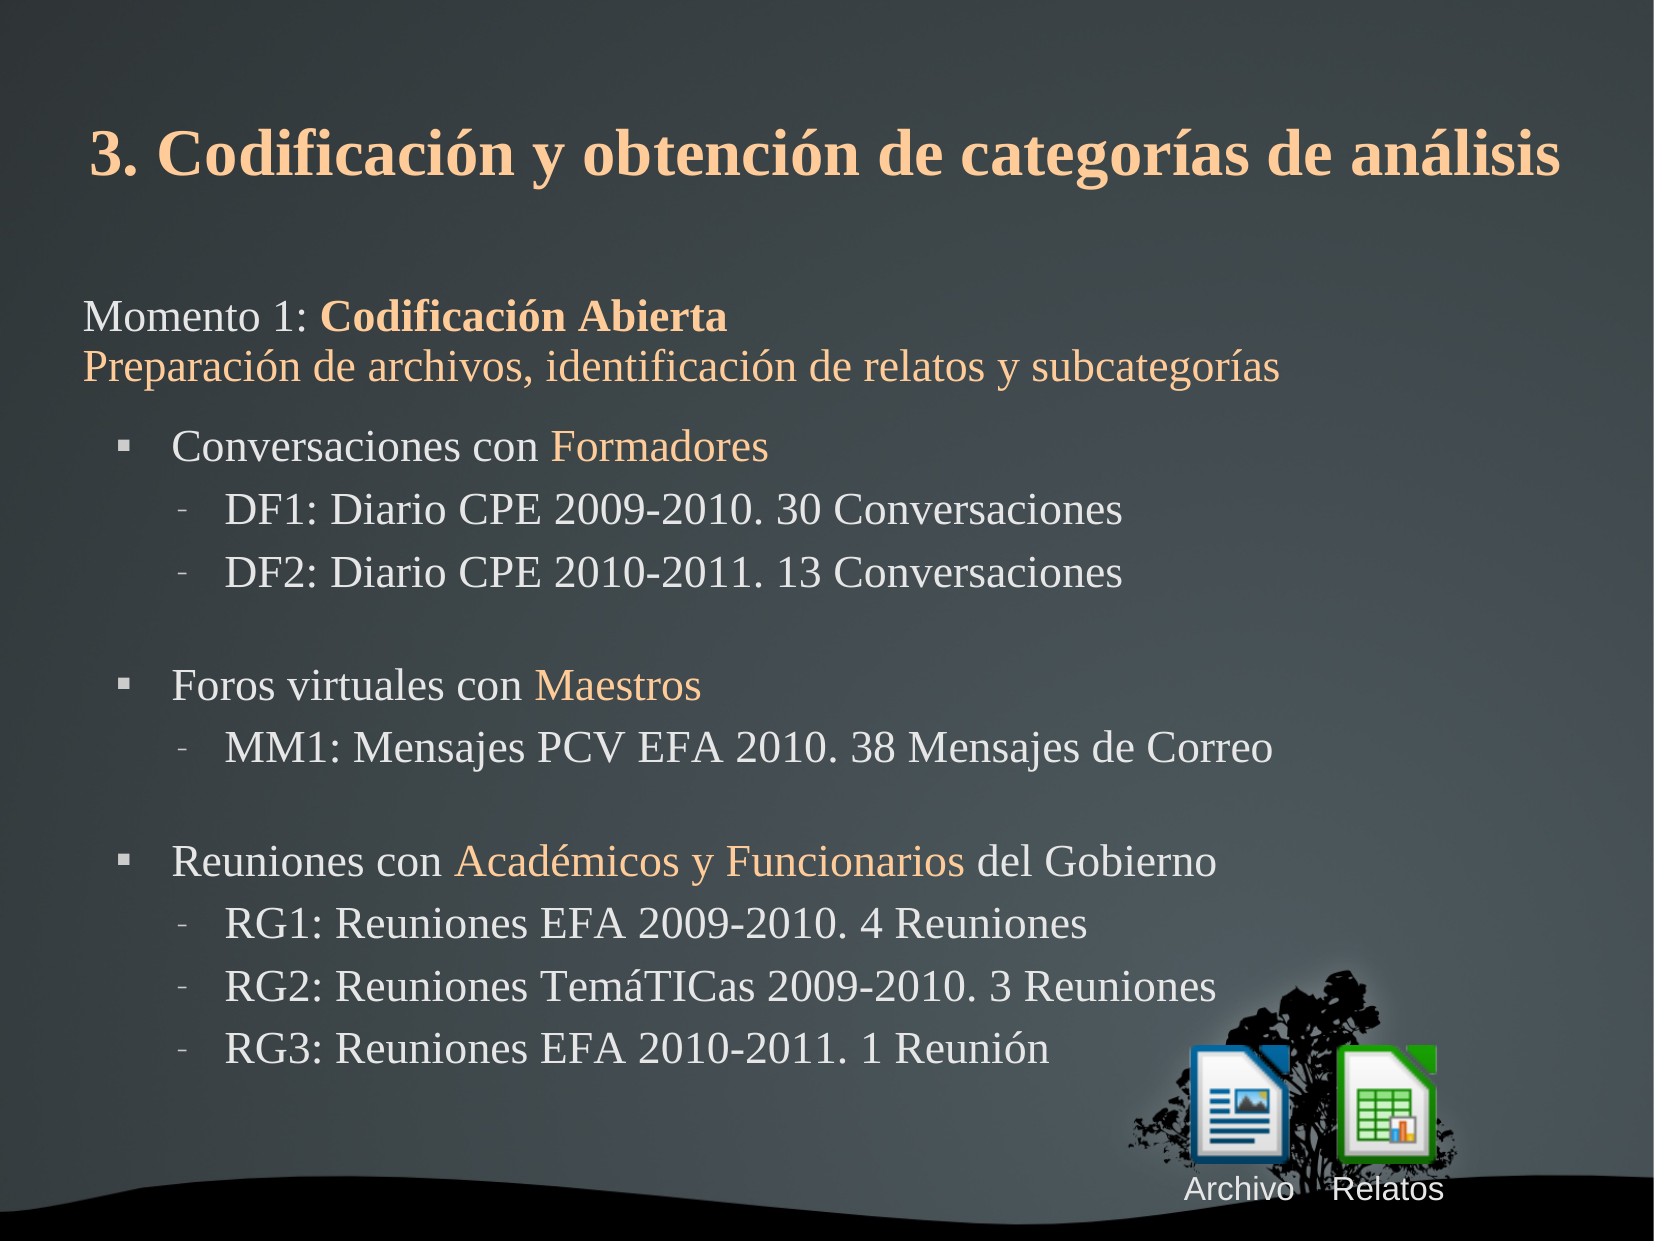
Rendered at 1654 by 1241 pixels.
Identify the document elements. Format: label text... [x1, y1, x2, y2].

text_box Relatos [1316, 1163, 1460, 1216]
list Momento 1: Codificación Abierta Preparación de archivos, identificación de relatos y subcategorías Conversaciones con Formadores DF1: Diario CPE 2009-2010. 30 Conversaciones DF2: Diario CPE 2010-2011. 13 Conversaciones Foros virtuales con Maestros MM1: Mensajes PCV EFA 2010. 38 Mensajes de Correo Reuniones con Académicos y Funcionarios del Gobierno RG1: Reuniones EFA 2009-2010. 4 Reuniones RG2: Reuniones TemáTICas 2009-2010. 3 Reuniones RG3: Reuniones EFA 2010-2011. 1 Reunión [82, 290, 1571, 1109]
picture [0, 0, 1654, 1241]
text_box Archivo [1169, 1163, 1311, 1216]
title 3. Codificación y obtención de categorías de análisis [82, 49, 1571, 257]
